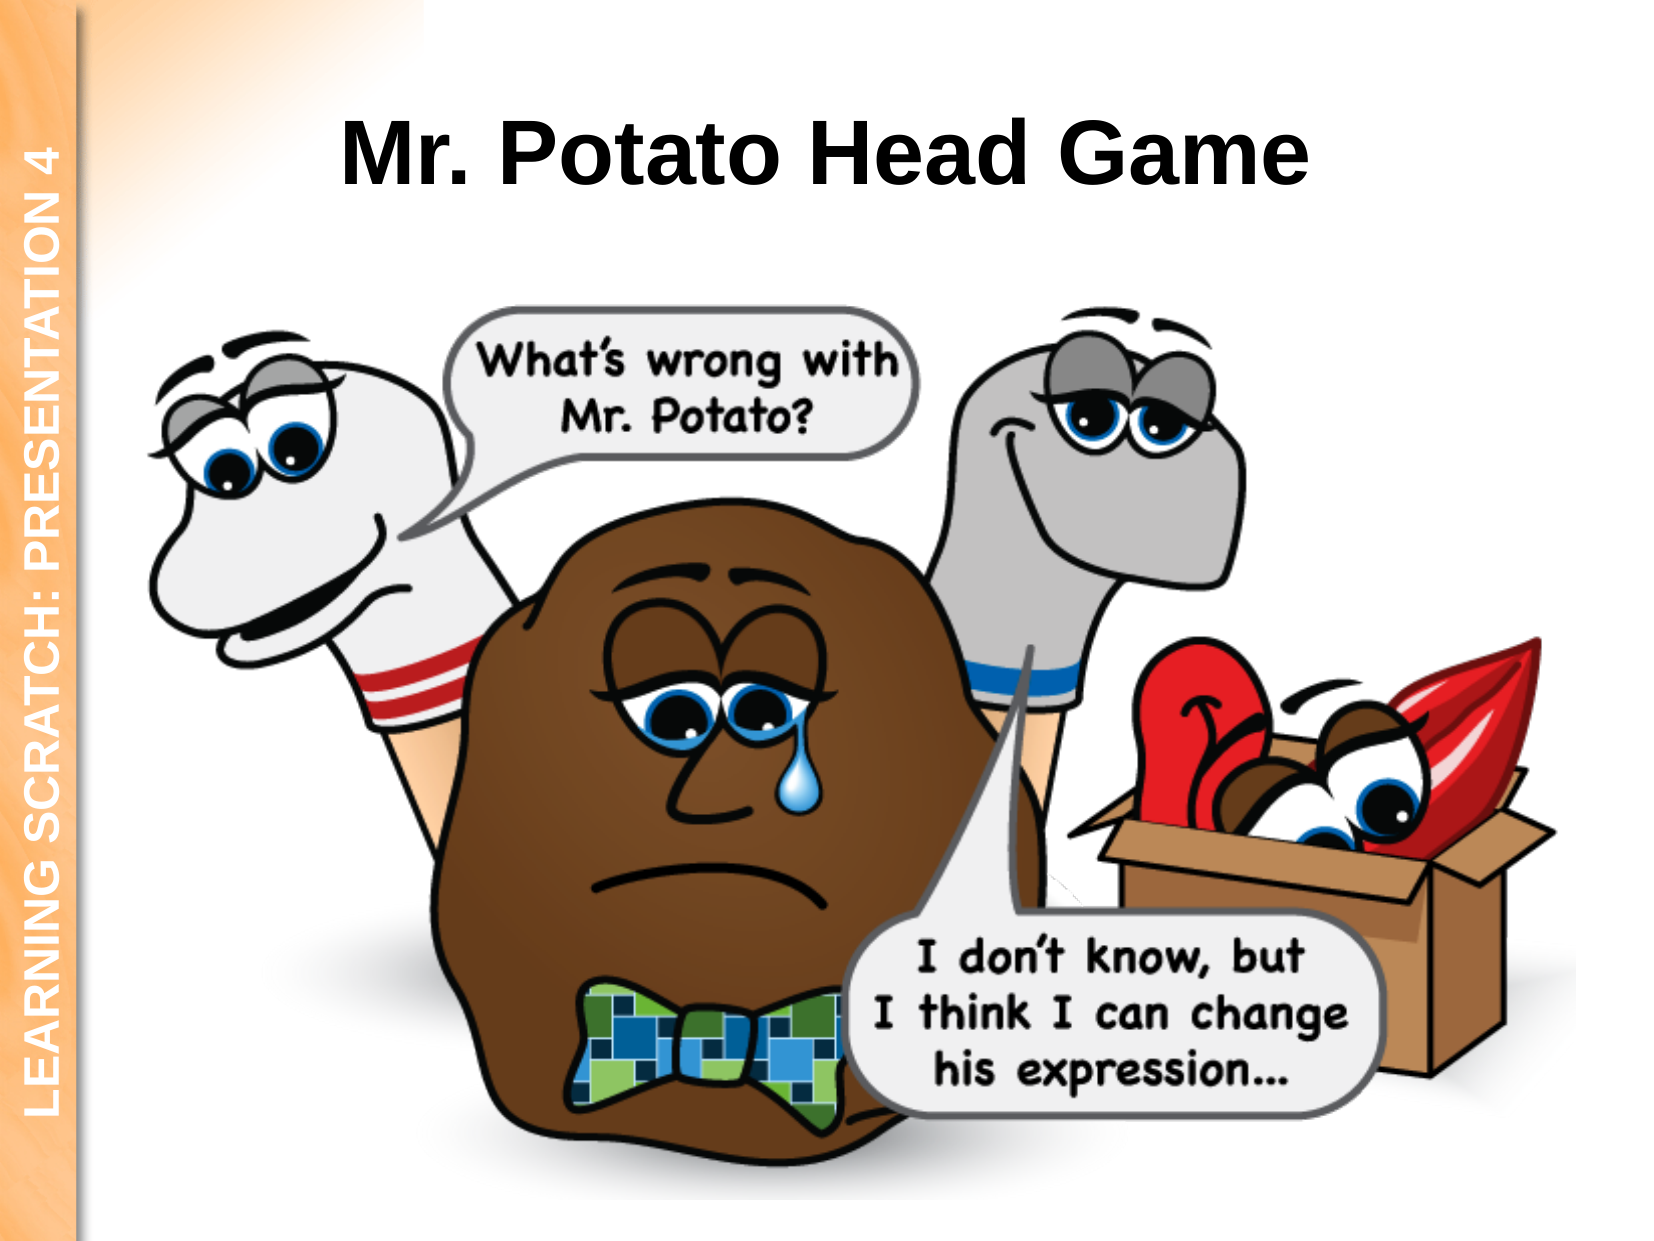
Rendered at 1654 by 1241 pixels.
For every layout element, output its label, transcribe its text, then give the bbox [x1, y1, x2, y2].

picture [0, 0, 1576, 1241]
title Mr. Potato Head Game [82, 56, 1571, 250]
